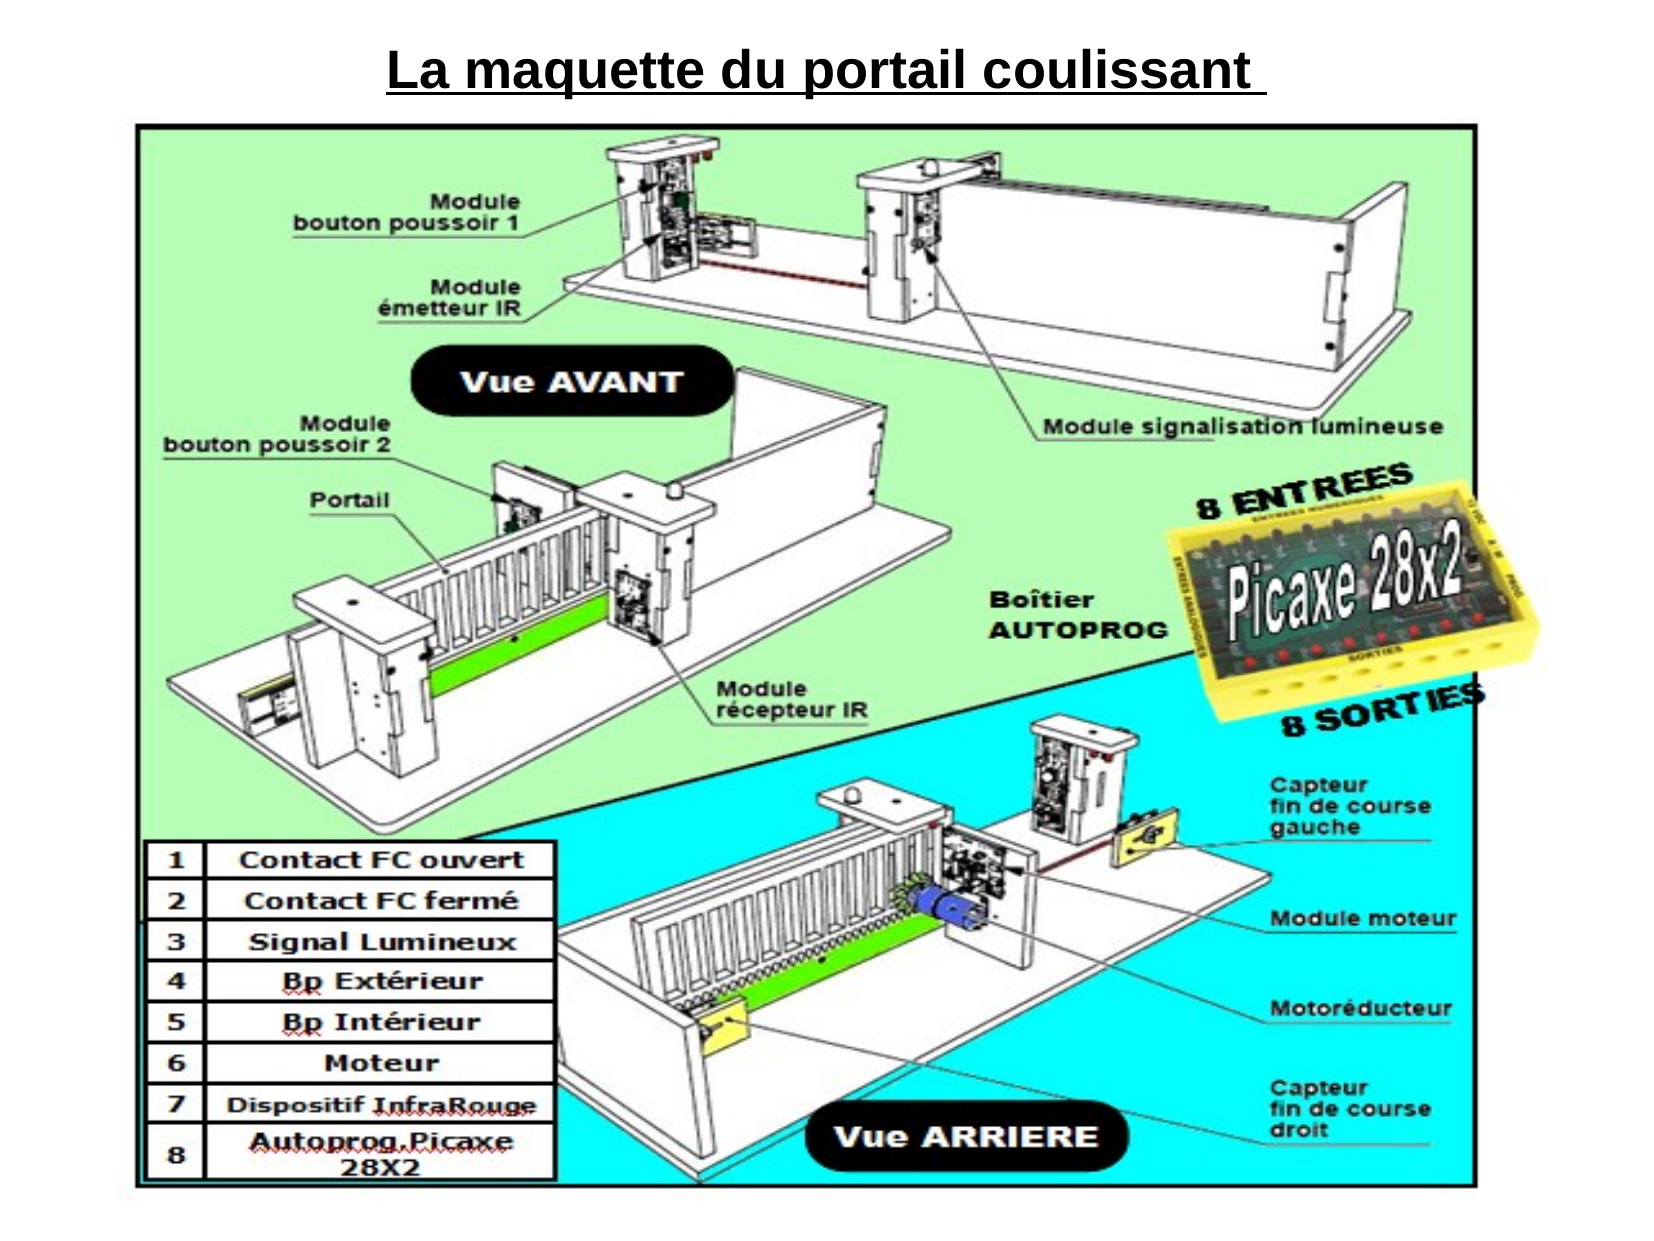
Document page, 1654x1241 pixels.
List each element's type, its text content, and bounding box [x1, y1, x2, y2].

text_box La maquette du portail coulissant [70, 32, 1583, 108]
picture [118, 118, 1548, 1205]
